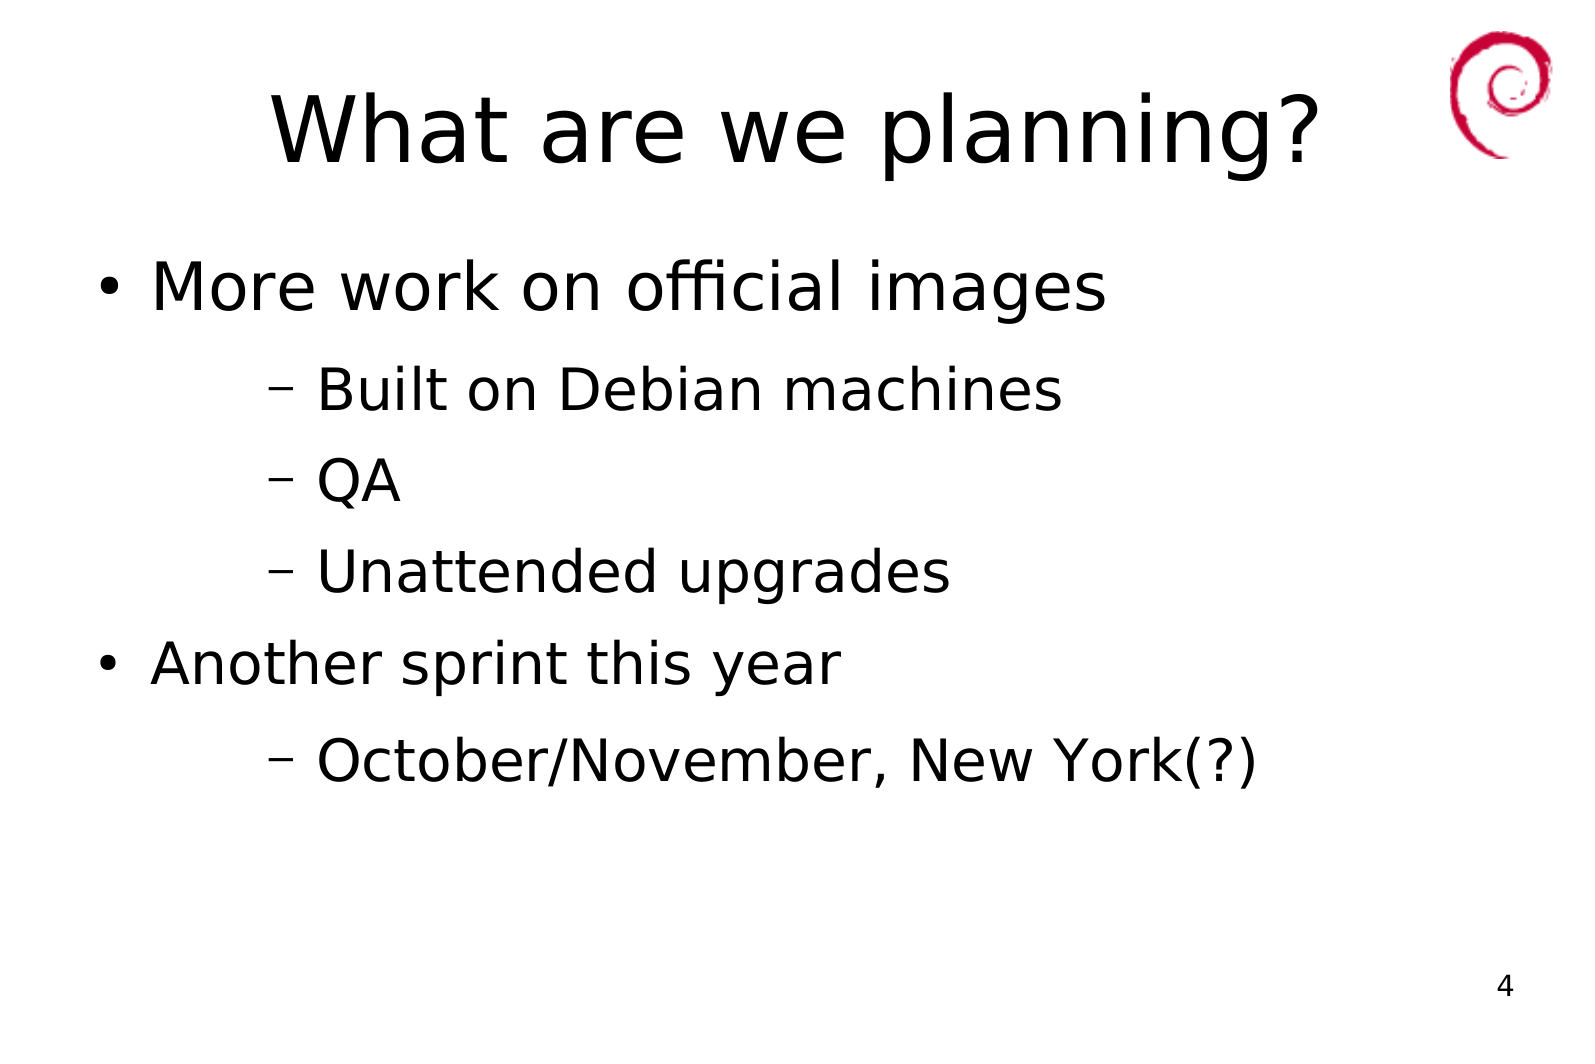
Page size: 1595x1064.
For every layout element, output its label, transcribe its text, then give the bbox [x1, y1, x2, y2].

list More work on official images Built on Debian machines QA Unattended upgrades Another sprint this year October/November, New York(?) [79, 248, 1515, 951]
title What are we planning? [79, 42, 1515, 220]
picture [1450, 31, 1555, 159]
